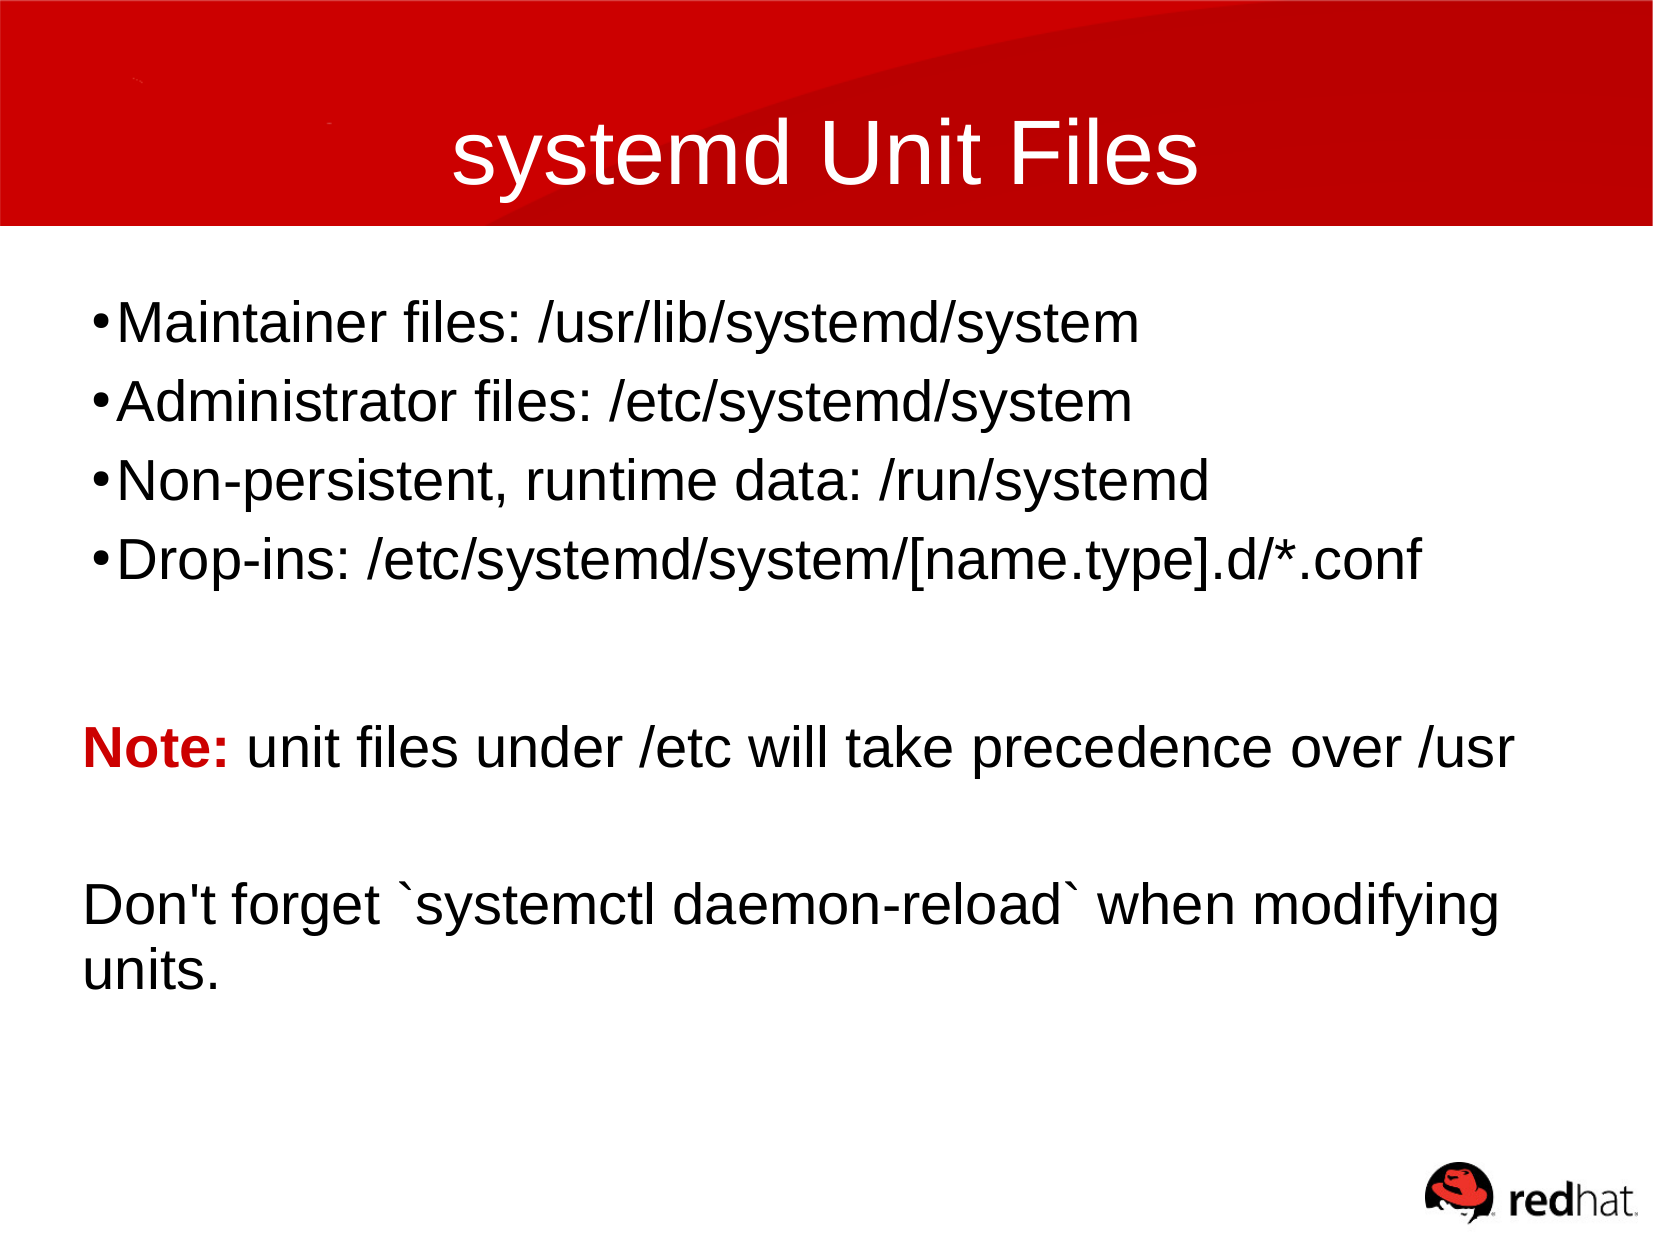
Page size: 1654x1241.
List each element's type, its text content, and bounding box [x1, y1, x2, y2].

title systemd Unit Files [82, 49, 1571, 257]
picture [0, 0, 1653, 226]
list Maintainer files: /usr/lib/systemd/system Administrator files: /etc/systemd/system Non-persistent, runtime data: /run/systemd Drop-ins: /etc/systemd/system/[name.type].d/*.conf Note: unit files under /etc will take precedence over /usr Don't forget `systemctl daemon-reload` when modifying units. [82, 290, 1571, 1010]
picture [1425, 1162, 1638, 1232]
